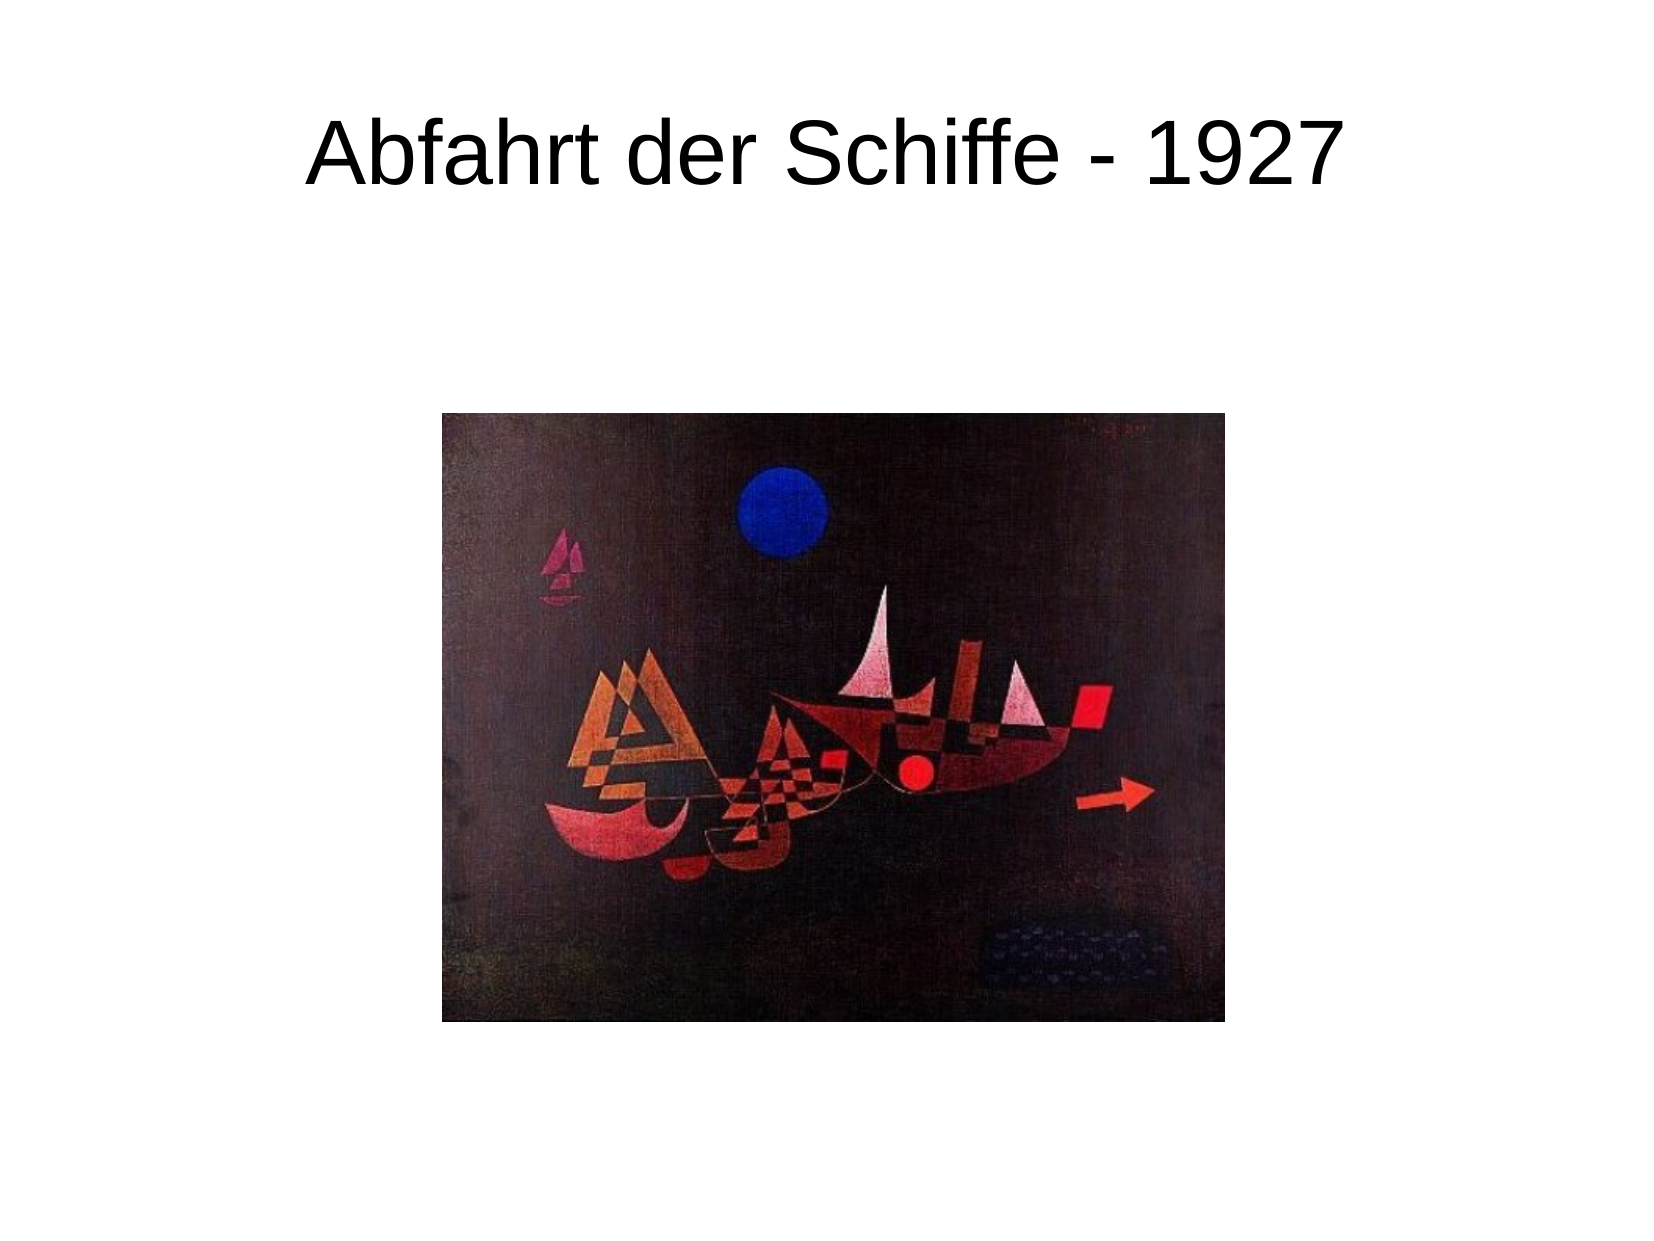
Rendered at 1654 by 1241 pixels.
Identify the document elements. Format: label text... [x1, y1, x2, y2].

picture [442, 413, 1225, 1022]
title Abfahrt der Schiffe - 1927 [82, 56, 1571, 250]
